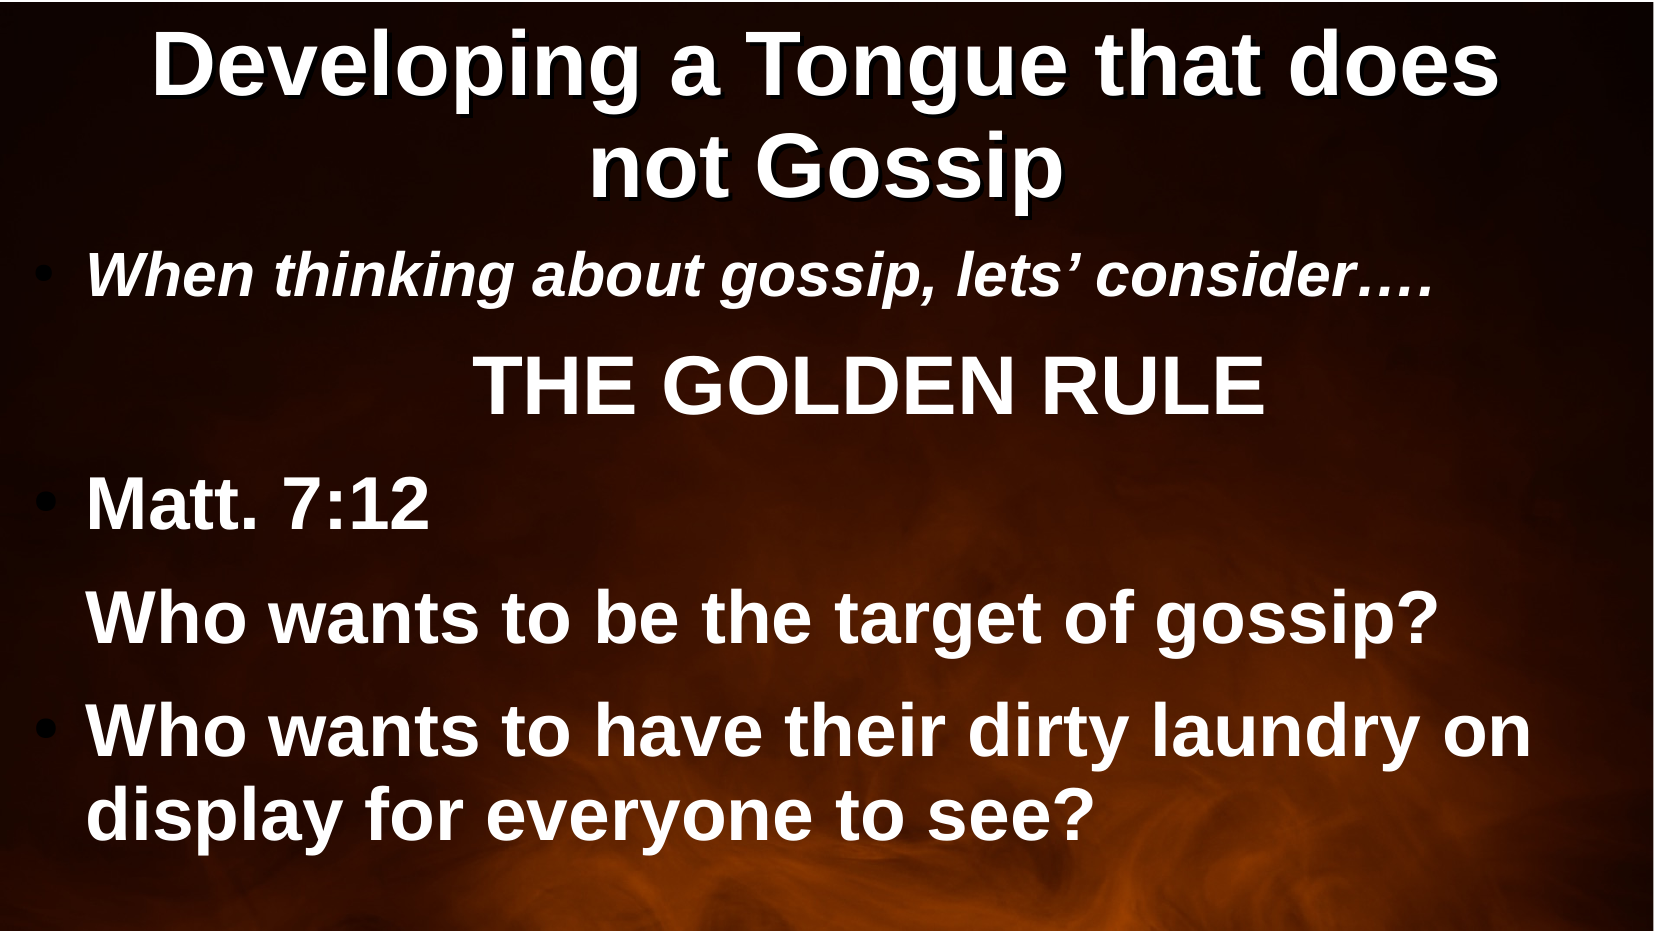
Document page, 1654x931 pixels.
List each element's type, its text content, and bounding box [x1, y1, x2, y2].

title Developing a Tongue that does not Gossip [82, 12, 1571, 218]
list When thinking about gossip, lets’ consider…. THE GOLDEN RULE Matt. 7:12 Who wants to be the target of gossip? Who wants to have their dirty laundry on display for everyone to see? [15, 240, 1654, 931]
picture [0, 2, 1654, 931]
